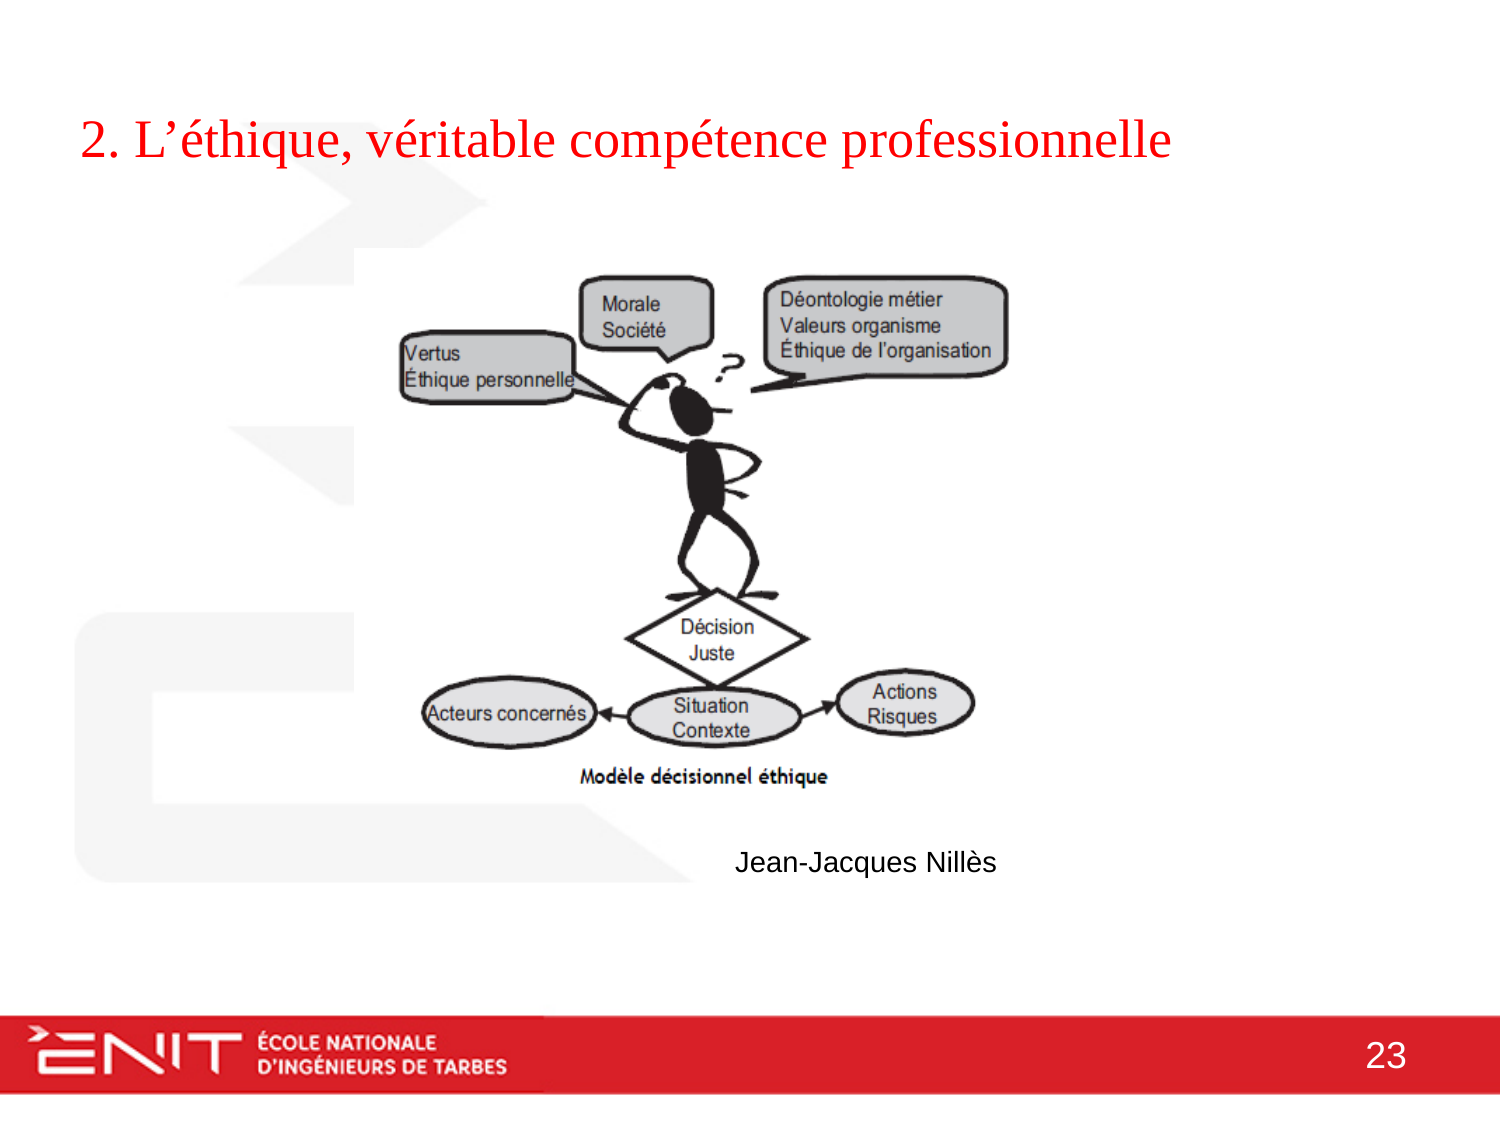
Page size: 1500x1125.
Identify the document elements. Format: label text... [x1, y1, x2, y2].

picture [0, 0, 1500, 1125]
text_box Jean-Jacques Nillès [720, 838, 1016, 887]
text_box <numéro> [1350, 1027, 1500, 1098]
title 2. L’éthique, véritable compétence professionnelle [64, 31, 1359, 249]
